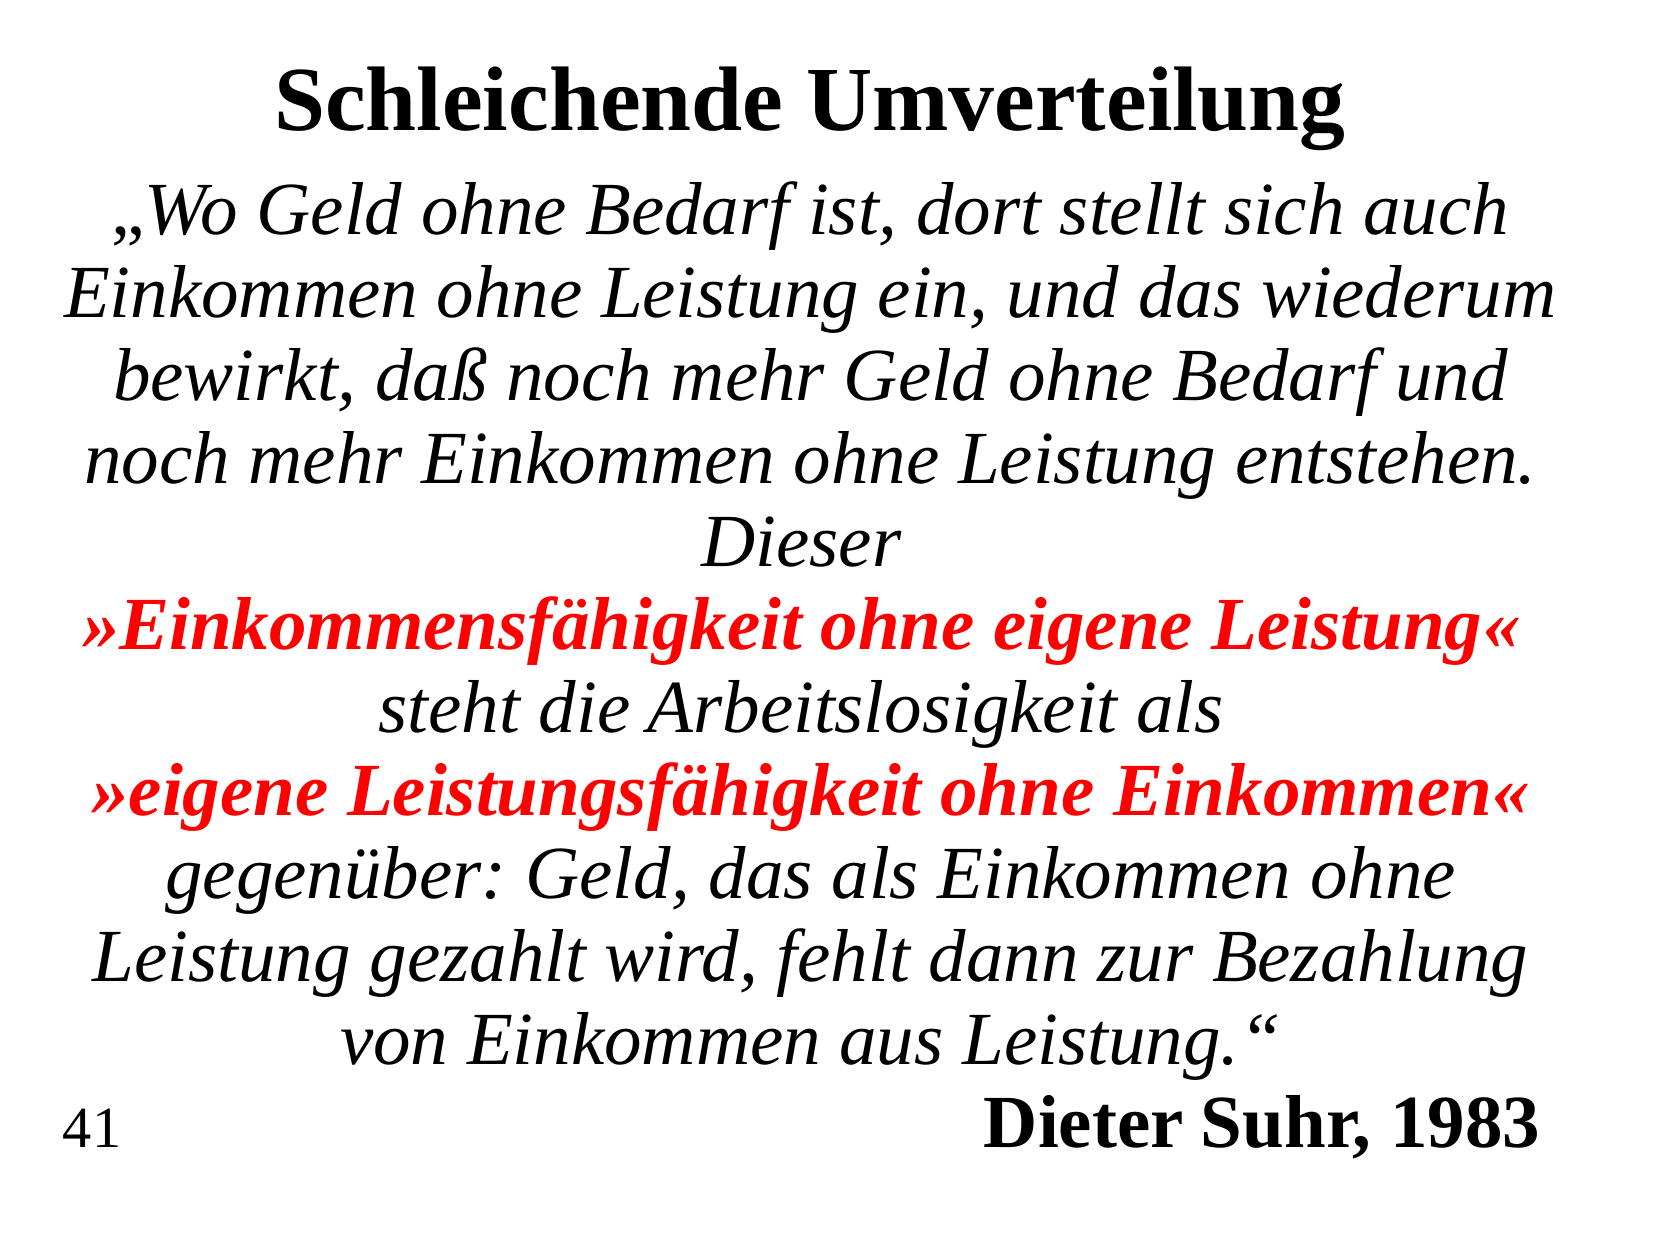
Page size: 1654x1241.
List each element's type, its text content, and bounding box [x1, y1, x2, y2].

text_box Schleichende Umverteilung „Wo Geld ohne Bedarf ist, dort stellt sich auch Einkommen ohne Leistung ein, und das wiederum bewirkt, daß noch mehr Geld ohne Bedarf und noch mehr Einkommen ohne Leistung entstehen. Dieser »Einkommensfähigkeit ohne eigene Leistung« steht die Arbeitslosigkeit als »eigene Leistungsfähigkeit ohne Einkommen« gegenüber: Geld, das als Einkommen ohne Leistung gezahlt wird, fehlt dann zur Bezahlung von Einkommen aus Leistung.“ <Foliennummer> Dieter Suhr, 1983 [48, 41, 1618, 1241]
